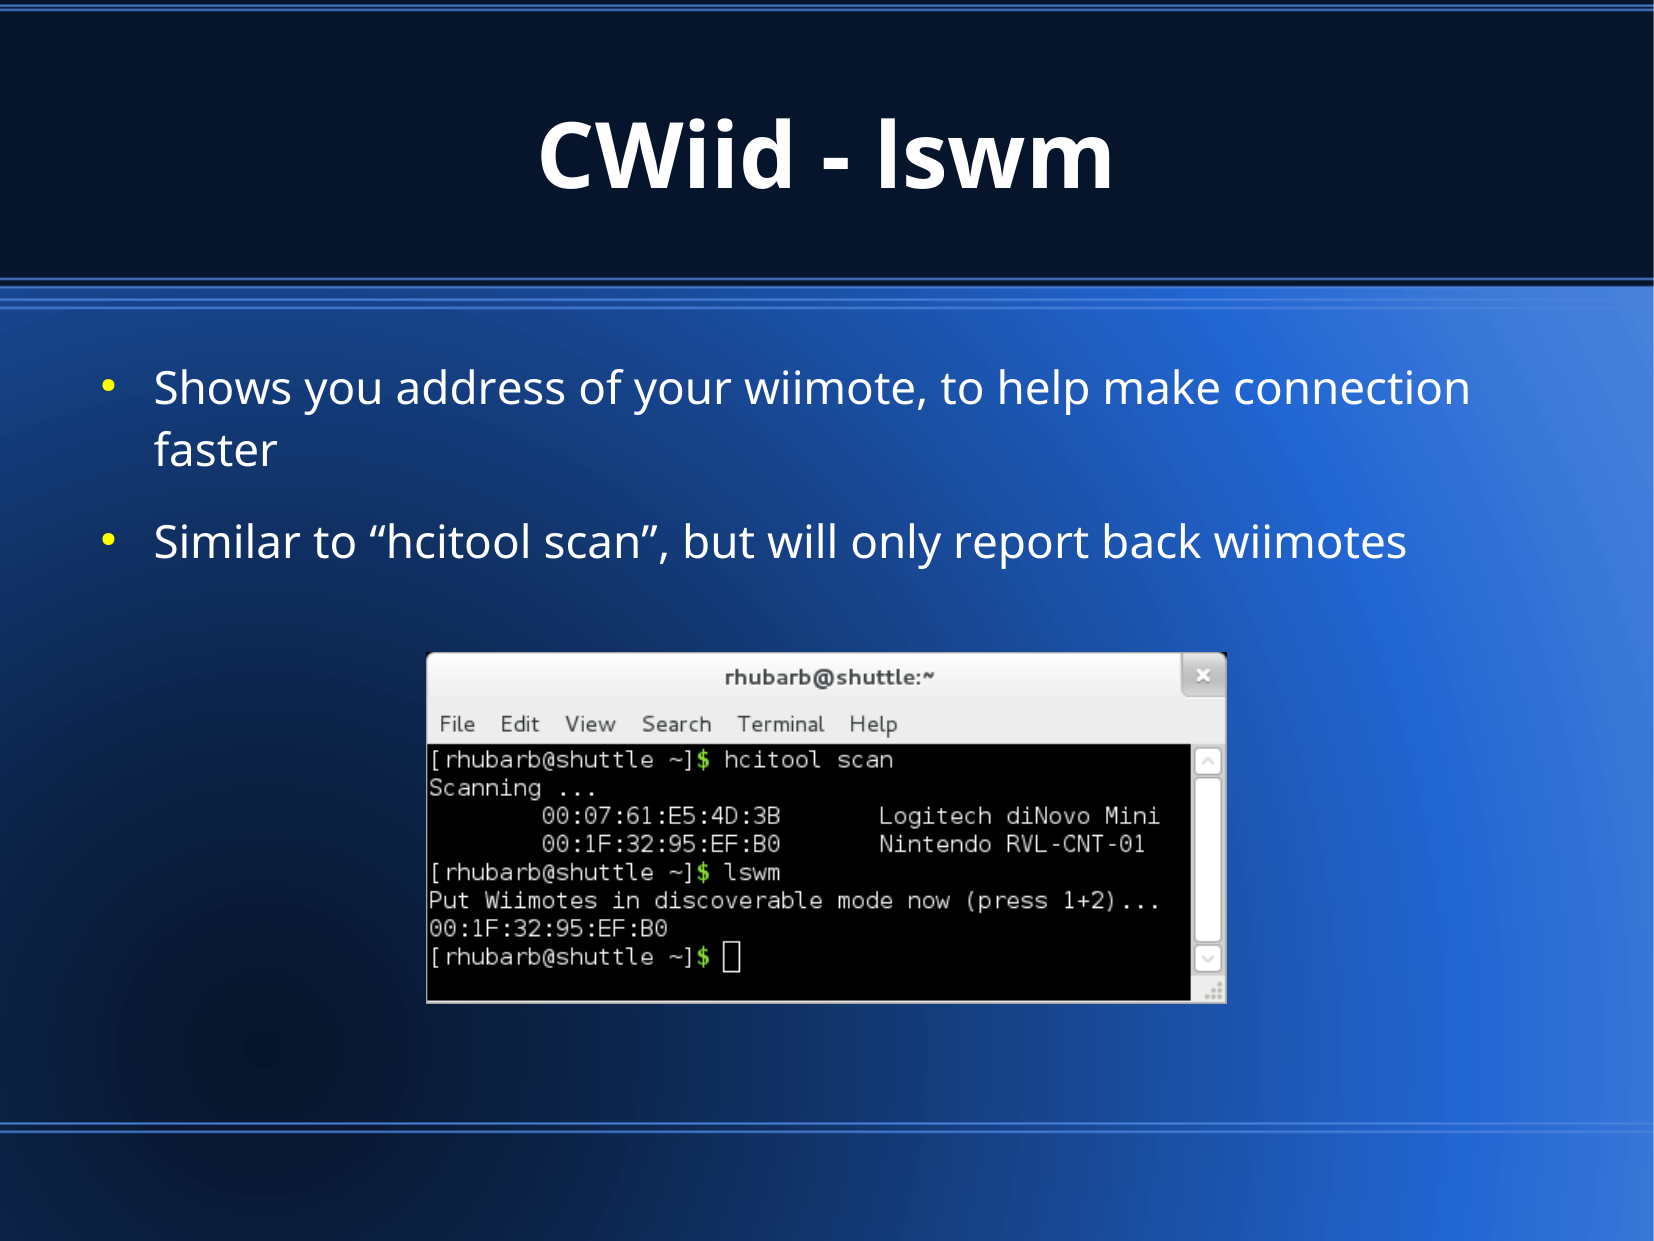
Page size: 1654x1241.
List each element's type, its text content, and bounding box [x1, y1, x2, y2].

picture [0, 0, 1654, 1241]
list Shows you address of your wiimote, to help make connection faster Similar to “hcitool scan”, but will only report back wiimotes [82, 355, 1571, 1174]
title CWiid - lswm [82, 49, 1571, 257]
